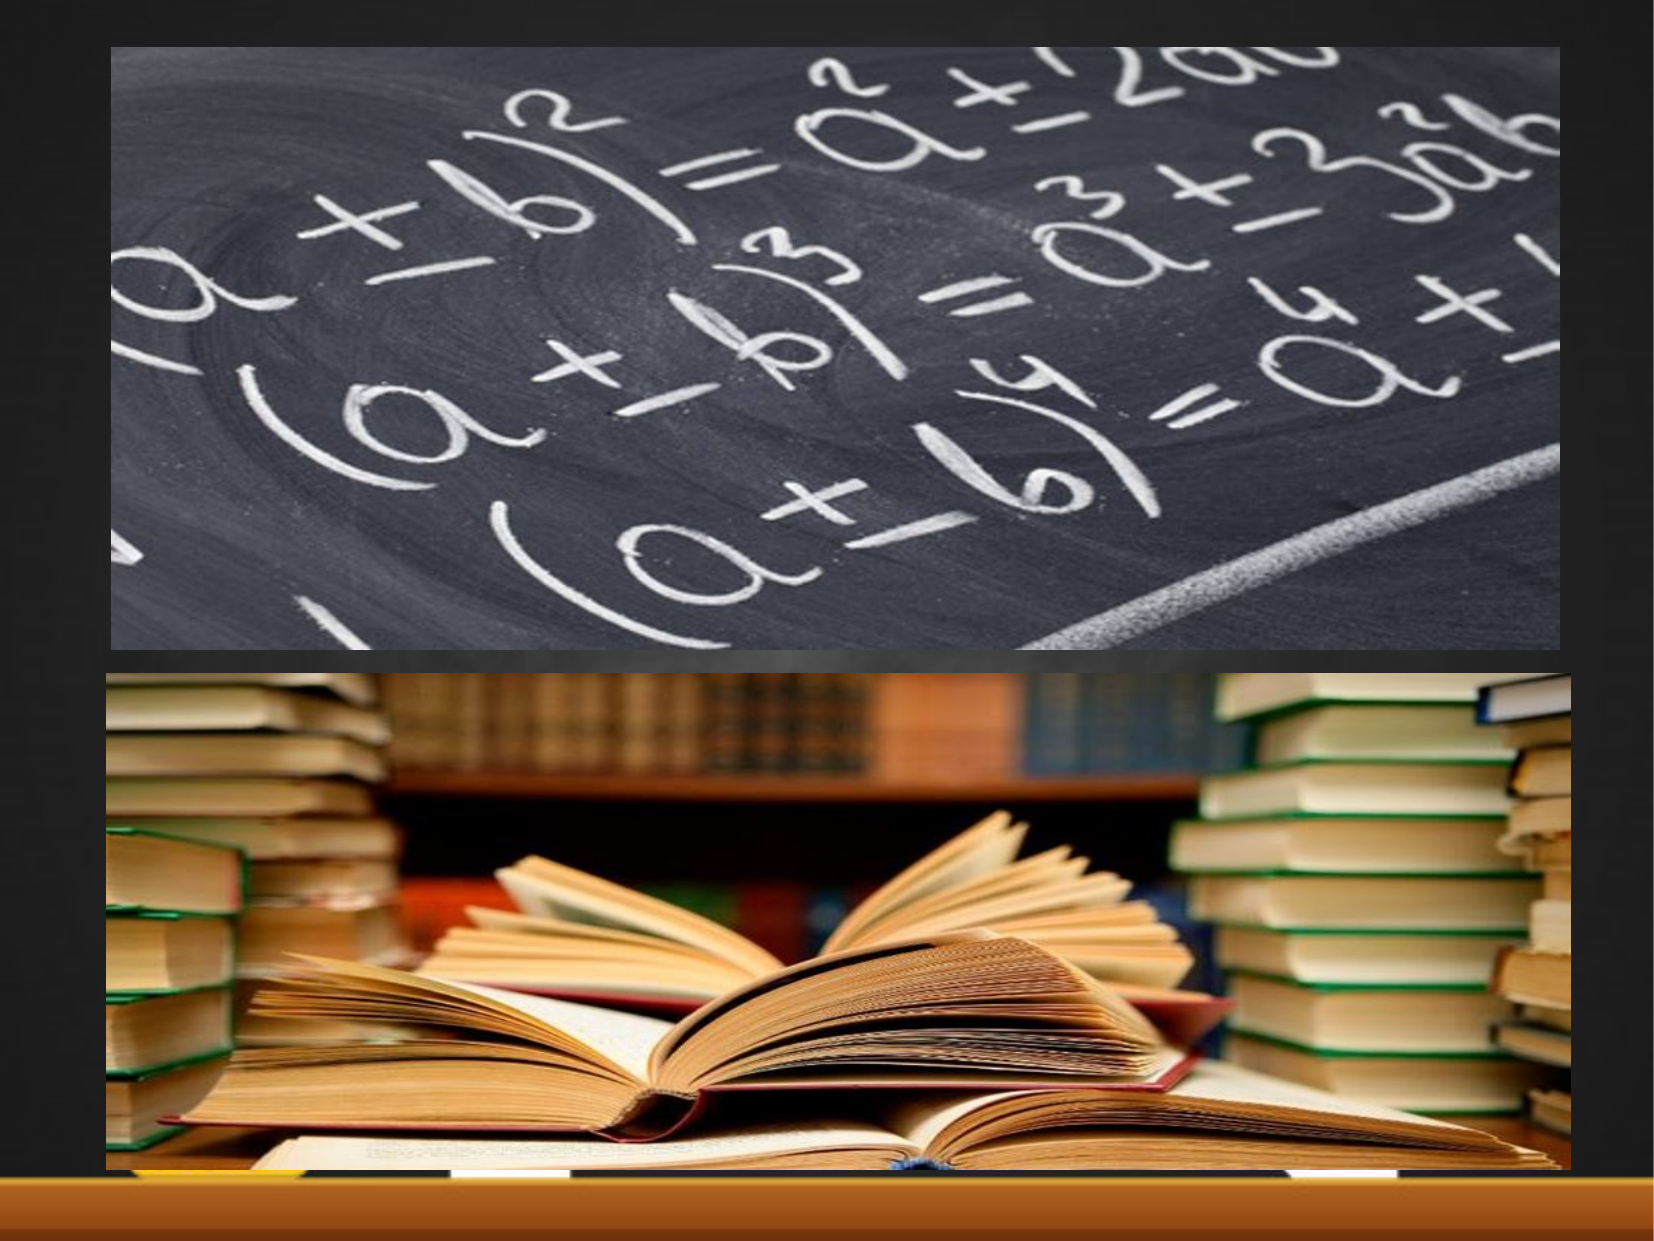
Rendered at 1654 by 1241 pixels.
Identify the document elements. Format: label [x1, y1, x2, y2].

picture [106, 673, 1571, 1170]
picture [111, 47, 1560, 650]
